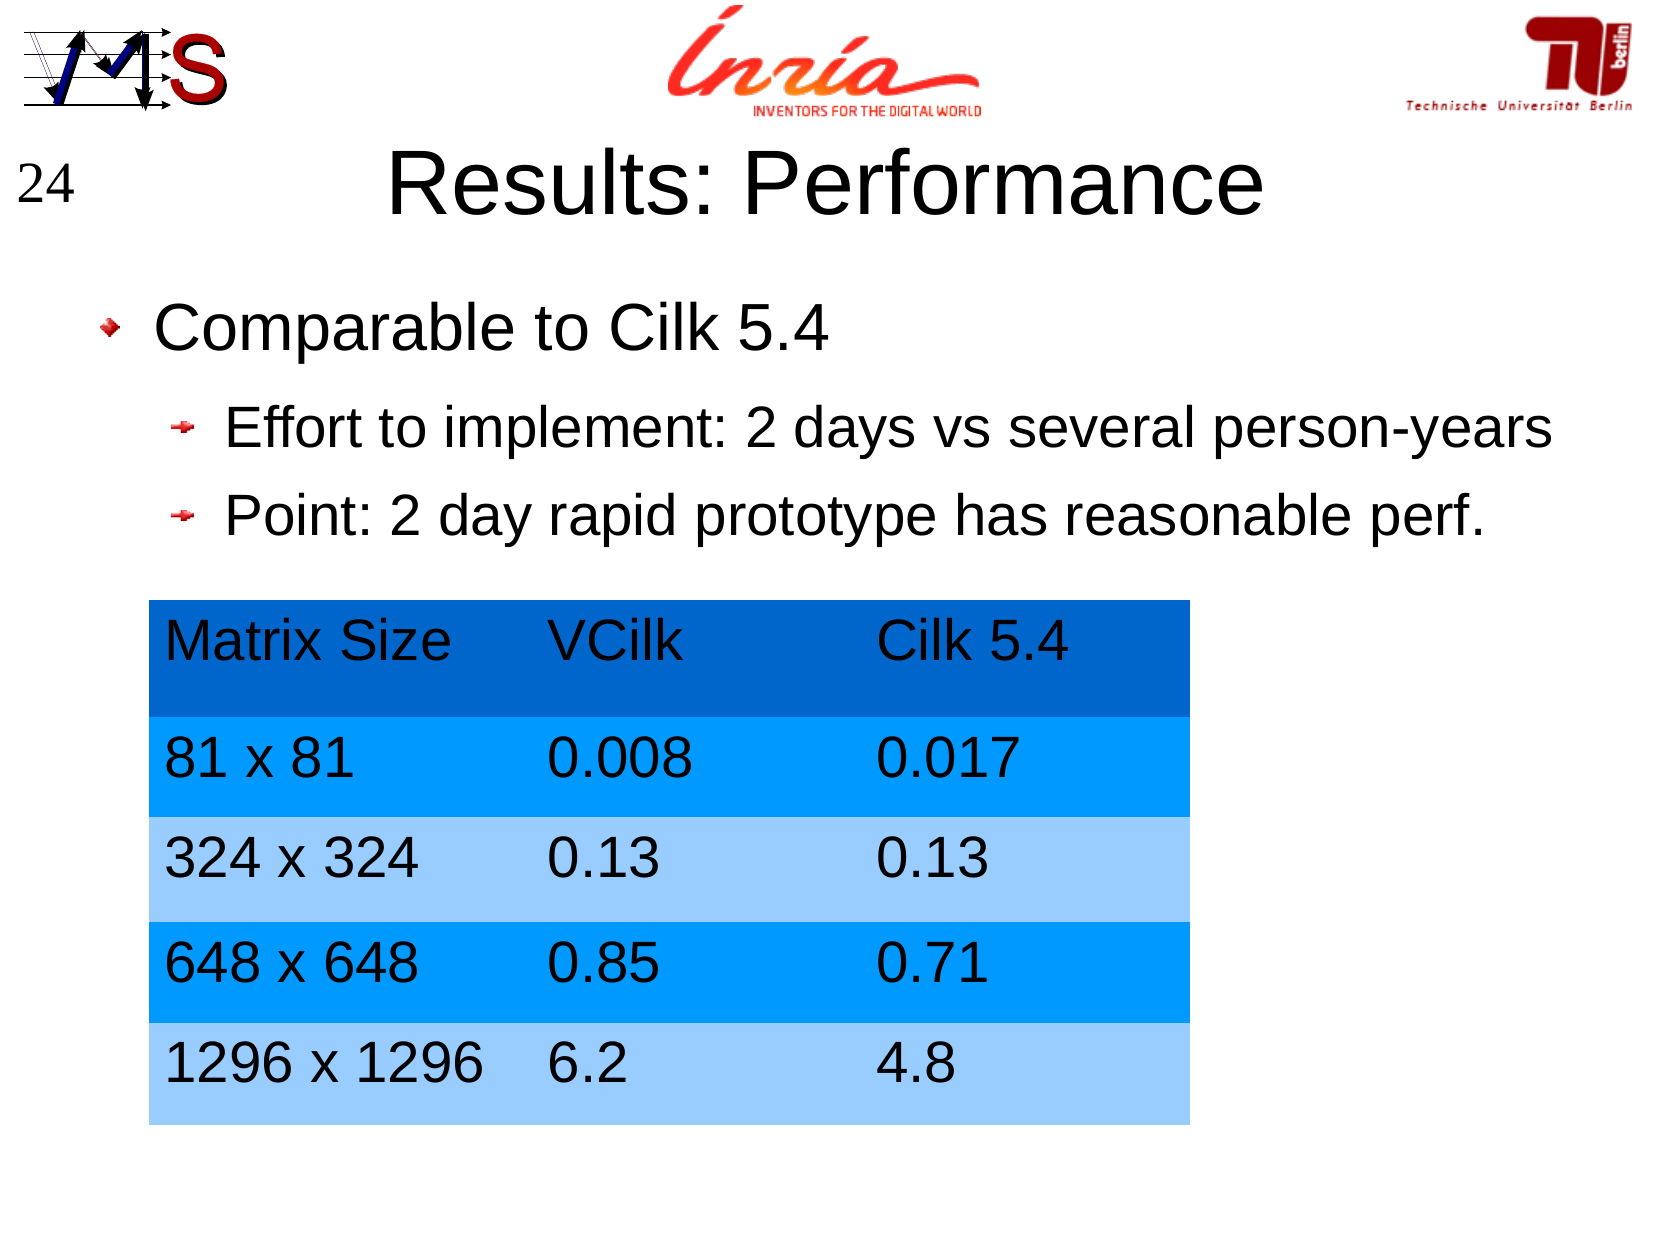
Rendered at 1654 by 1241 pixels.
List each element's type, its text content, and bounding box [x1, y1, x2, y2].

table_cell 1296 x 1296 [149, 1023, 533, 1125]
picture [668, 5, 981, 78]
table_header Matrix Size [149, 600, 533, 717]
table_cell 0.13 [533, 817, 861, 922]
table_cell 4.8 [861, 1023, 1190, 1125]
table_cell 324 x 324 [149, 817, 533, 922]
table_cell 0.13 [861, 817, 1190, 922]
table_cell 0.017 [861, 717, 1190, 817]
list Comparable to Cilk 5.4 Effort to implement: 2 days vs several person-years Point: 2 day rapid prototype has reasonable perf. [82, 290, 1571, 1109]
table_cell 0.71 [861, 922, 1190, 1023]
table_cell 6.2 [533, 1023, 861, 1125]
table_cell 81 x 81 [149, 717, 533, 817]
table_header Cilk 5.4 [861, 600, 1190, 717]
table_header VCilk [533, 600, 861, 717]
table_cell 0.008 [533, 717, 861, 817]
table_cell 648 x 648 [149, 922, 533, 1023]
picture [1303, 5, 1646, 123]
table_cell 0.85 [533, 922, 861, 1023]
title Results: Performance [82, 78, 1571, 287]
